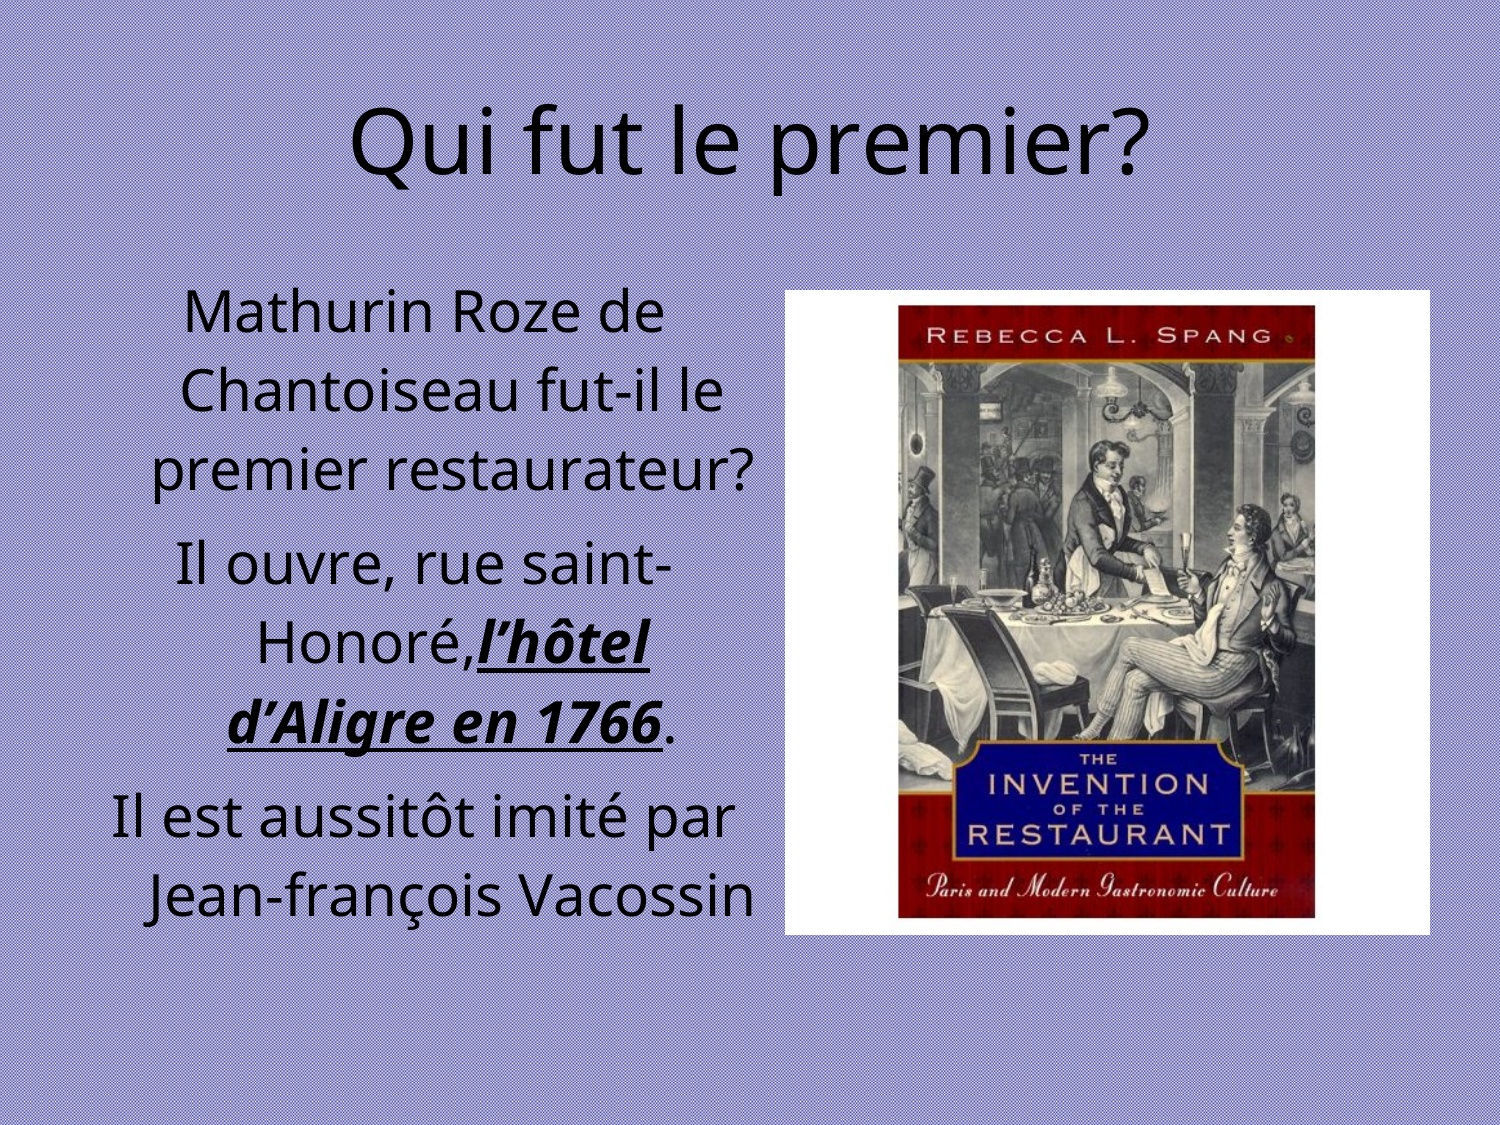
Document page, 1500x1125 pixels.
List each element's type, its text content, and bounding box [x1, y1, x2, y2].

list Mathurin Roze de Chantoiseau fut-il le premier restaurateur? Il ouvre, rue saint-Honoré,l’hôtel d’Aligre en 1766. Il est aussitôt imité par Jean-françois Vacossin [74, 262, 774, 1125]
picture [0, 0, 1500, 1125]
title Qui fut le premier? [75, 45, 1426, 233]
